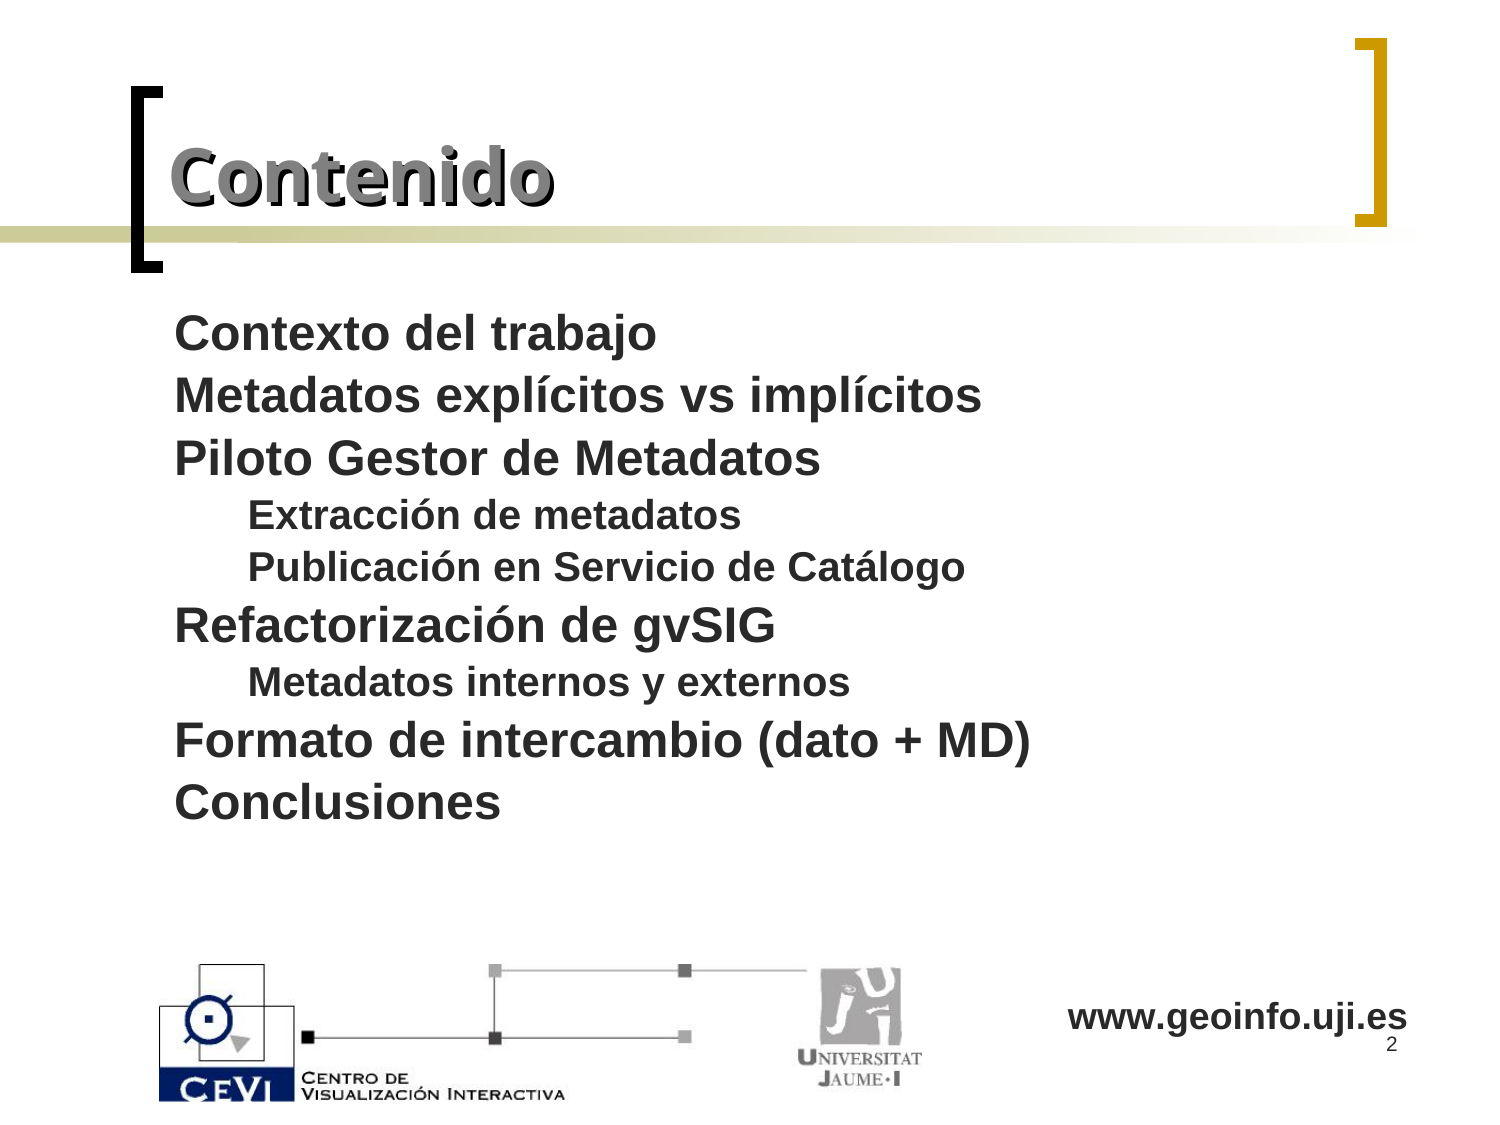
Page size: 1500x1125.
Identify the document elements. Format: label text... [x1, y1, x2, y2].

list Contexto del trabajo Metadatos explícitos vs implícitos Piloto Gestor de Metadatos Extracción de metadatos Publicación en Servicio de Catálogo Refactorización de gvSIG Metadatos internos y externos Formato de intercambio (dato + MD) Conclusiones [159, 302, 1417, 937]
picture [159, 964, 922, 1102]
title Contenido [152, 15, 1328, 232]
